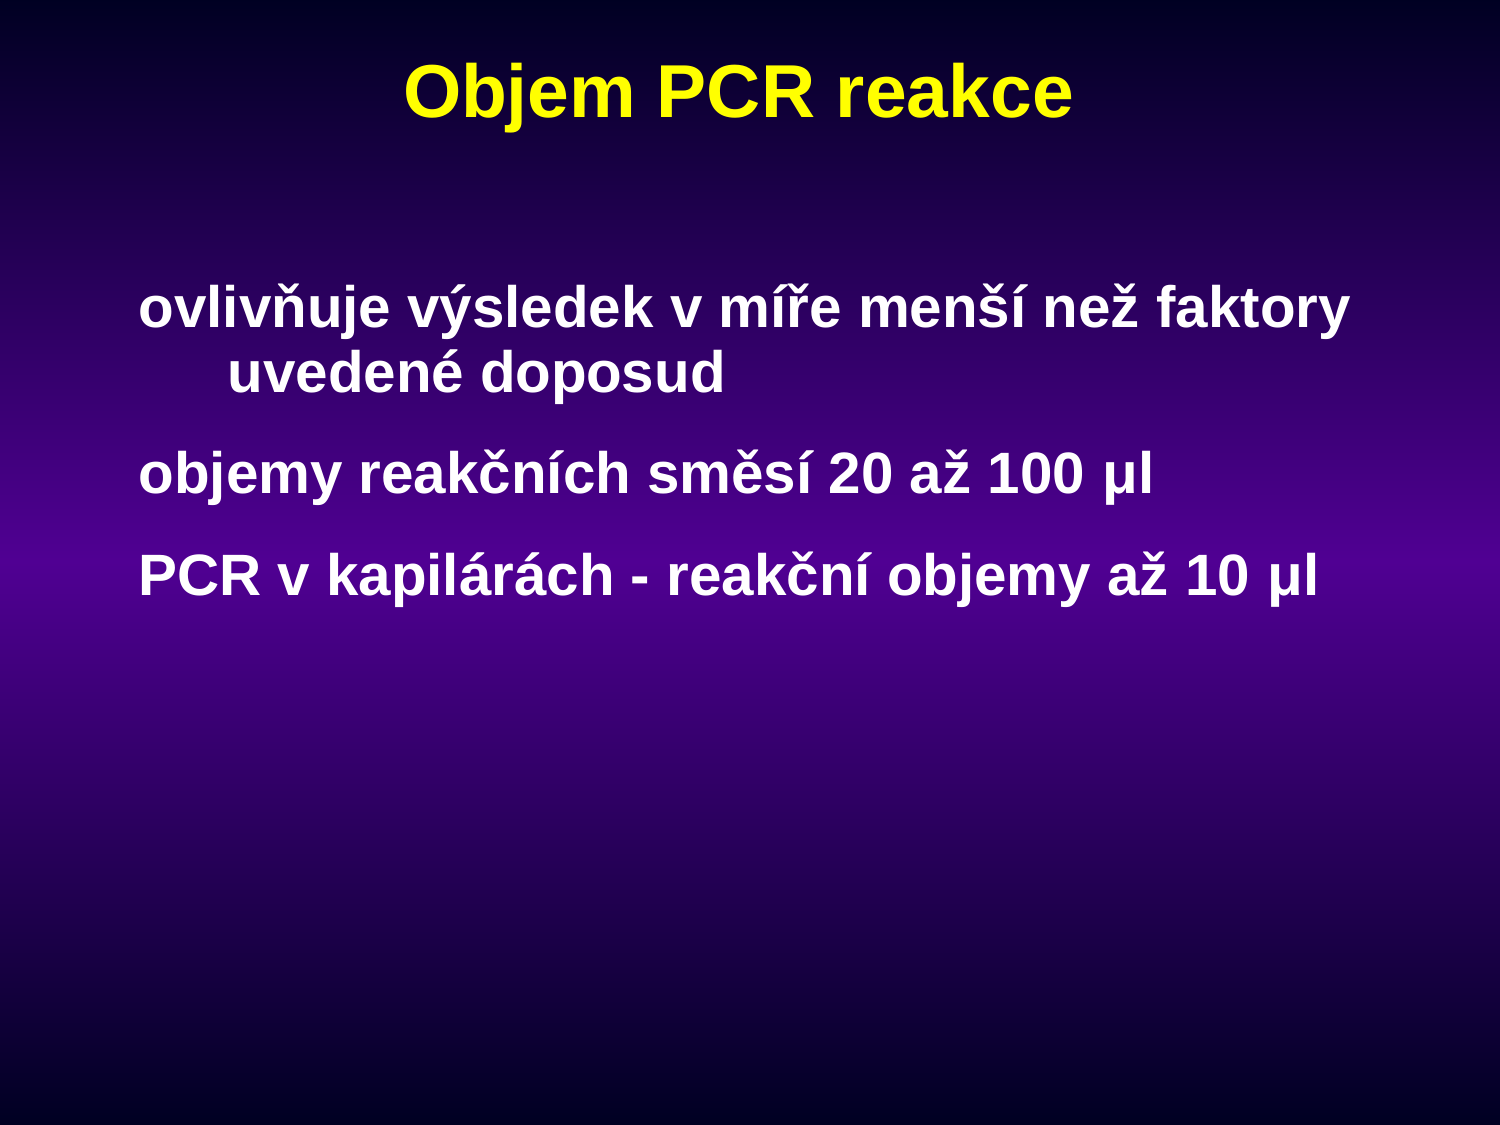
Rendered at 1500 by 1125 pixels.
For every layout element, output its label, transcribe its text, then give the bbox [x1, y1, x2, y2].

title Objem PCR reakce [64, 35, 1413, 149]
text_box ovlivňuje výsledek v míře menší než faktory uvedené doposud objemy reakčních směsí 20 až 100 μl PCR v kapilárách - reakční objemy až 10 μl [123, 267, 1436, 616]
